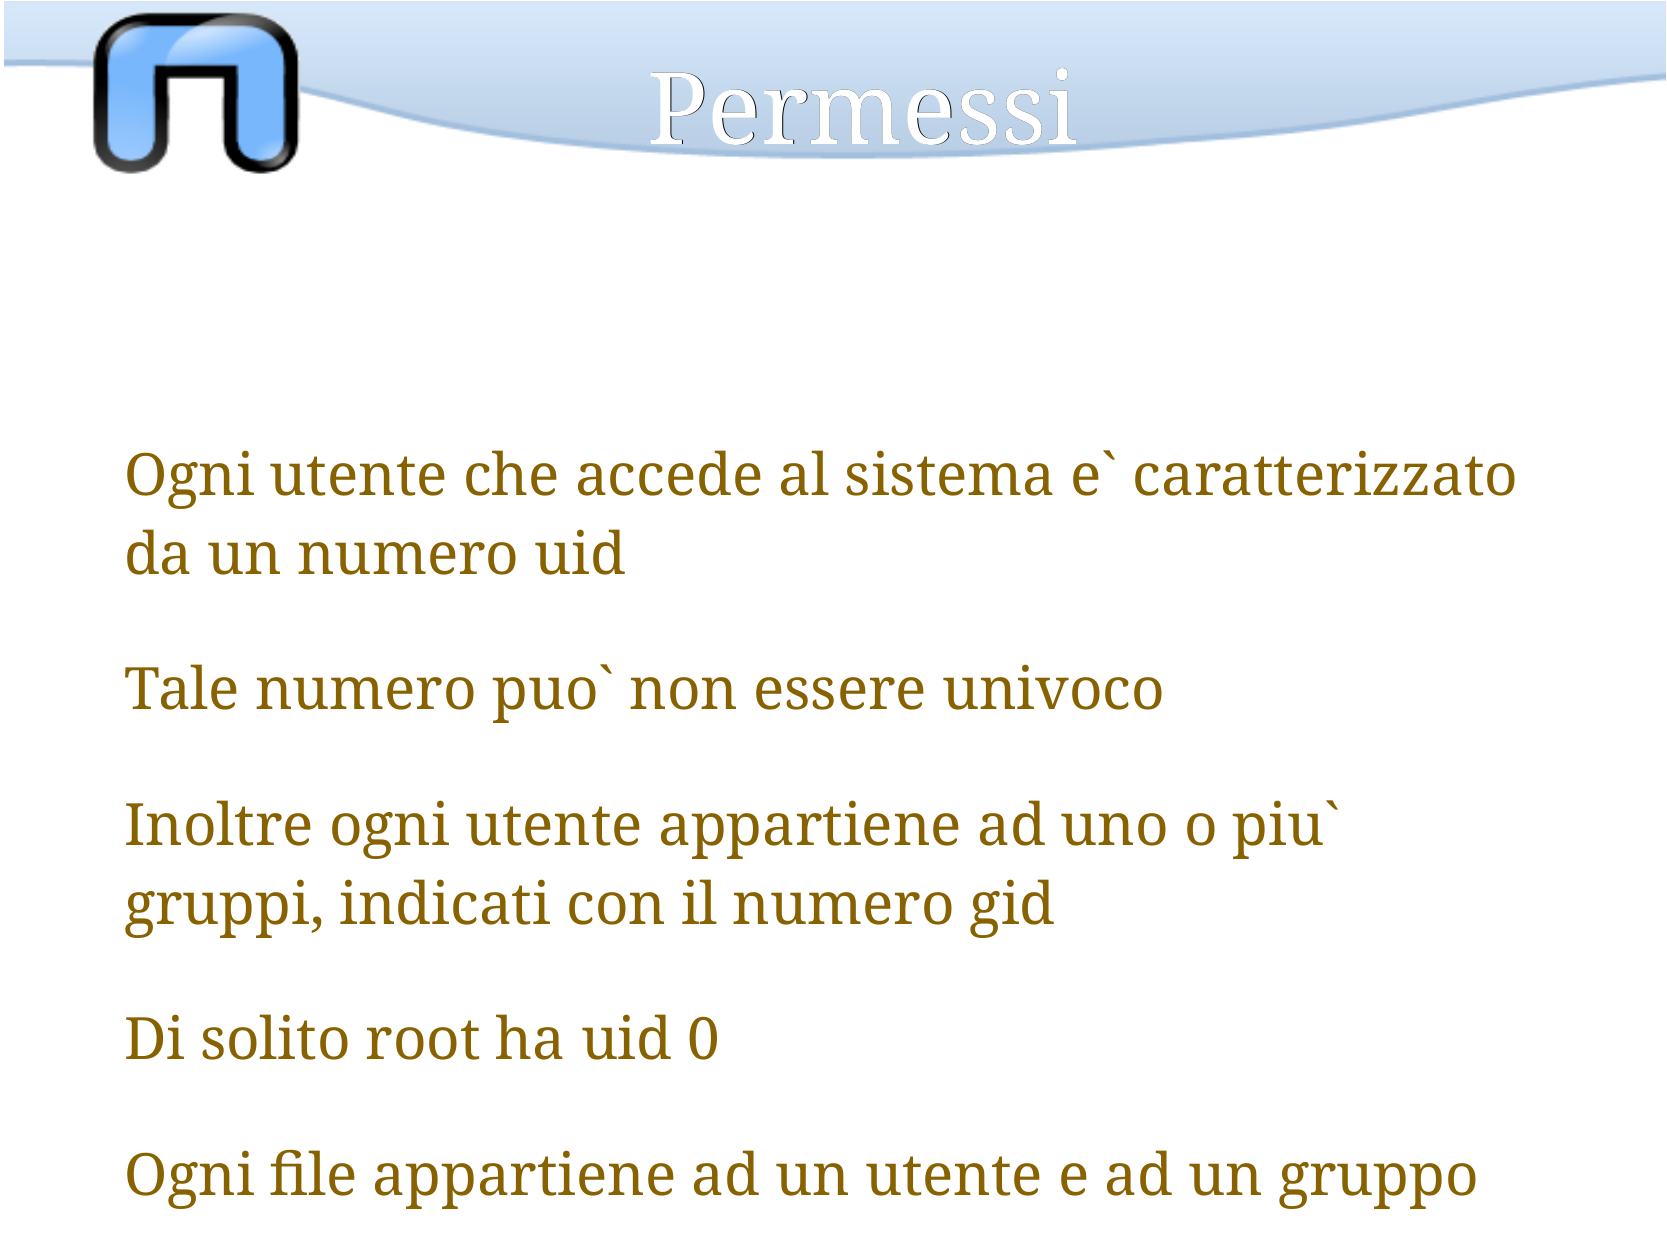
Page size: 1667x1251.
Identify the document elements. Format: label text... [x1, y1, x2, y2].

list Ogni utente che accede al sistema e` caratterizzato da un numero uid Tale numero puo` non essere univoco Inoltre ogni utente appartiene ad uno o piu` gruppi, indicati con il numero gid Di solito root ha uid 0 Ogni file appartiene ad un utente e ad un gruppo [124, 432, 1548, 1221]
picture [0, 0, 1667, 1251]
text_box Permessi [446, 29, 1280, 283]
